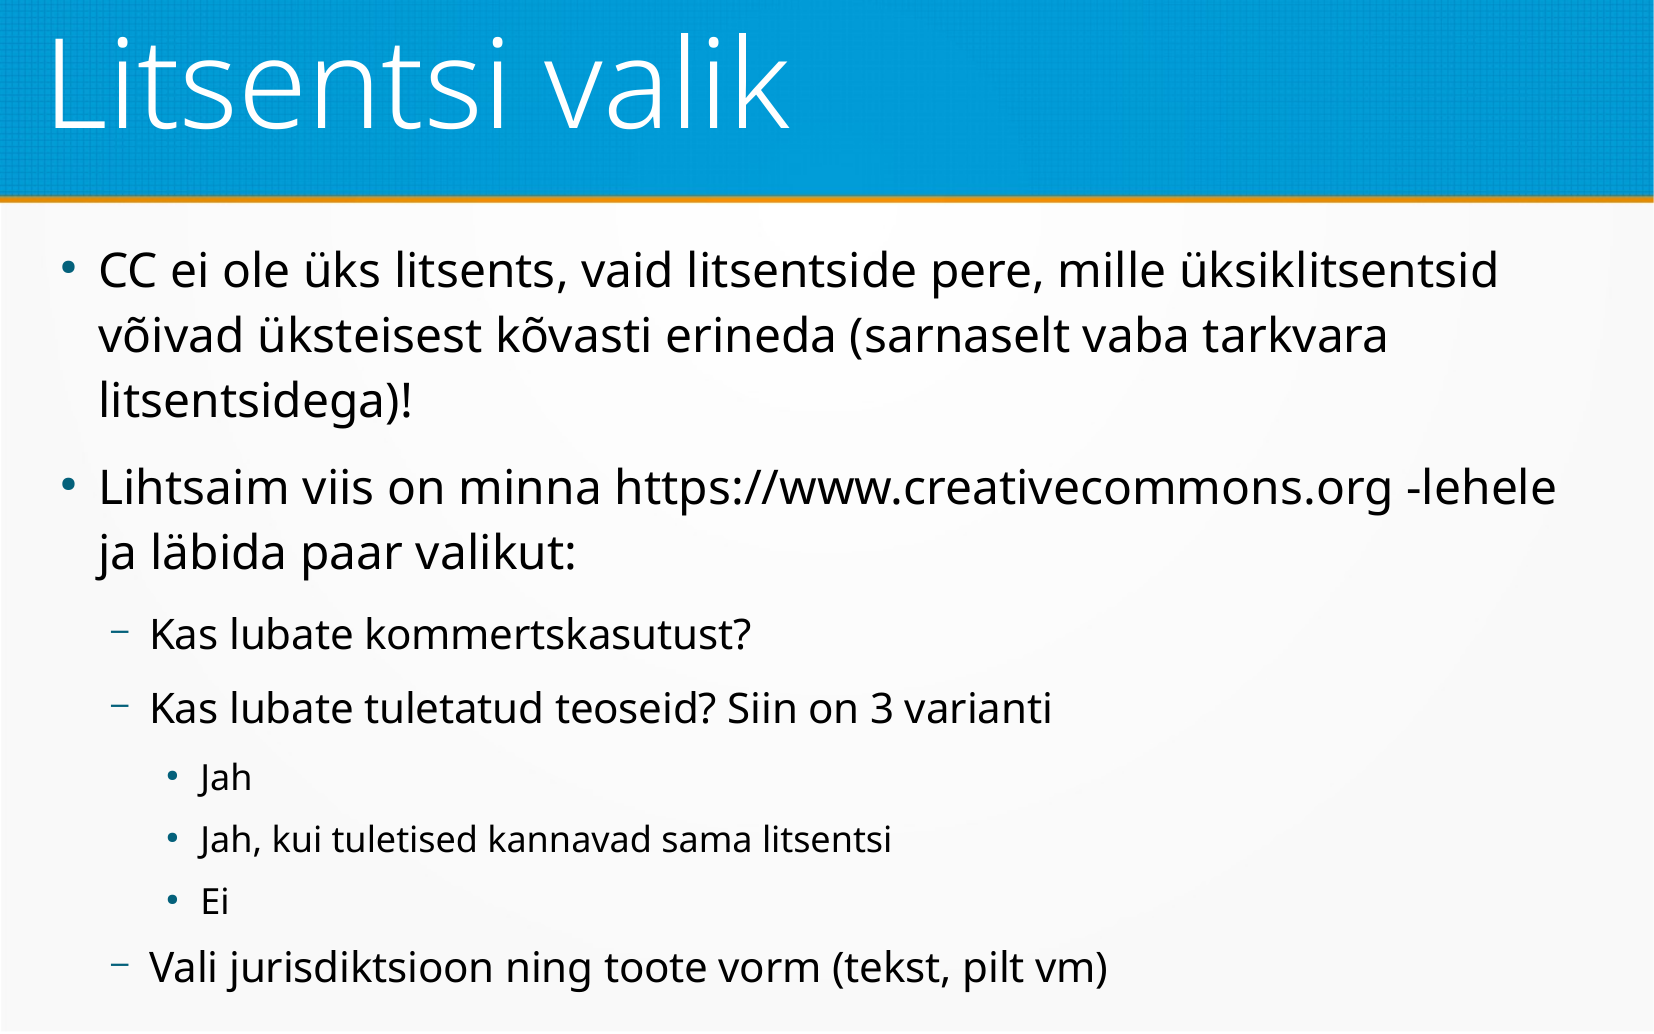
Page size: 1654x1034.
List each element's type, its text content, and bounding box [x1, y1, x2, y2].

picture [0, 195, 1654, 1034]
title Litsentsi valik [43, 0, 1619, 166]
list CC ei ole üks litsents, vaid litsentside pere, mille üksiklitsentsid võivad üksteisest kõvasti erineda (sarnaselt vaba tarkvara litsentsidega)! Lihtsaim viis on minna https://www.creativecommons.org -lehele ja läbida paar valikut: Kas lubate kommertskasutust? Kas lubate tuletatud teoseid? Siin on 3 varianti Jah Jah, kui tuletised kannavad sama litsentsi Ei Vali jurisdiktsioon ning toote vorm (tekst, pilt vm) [47, 236, 1607, 1002]
